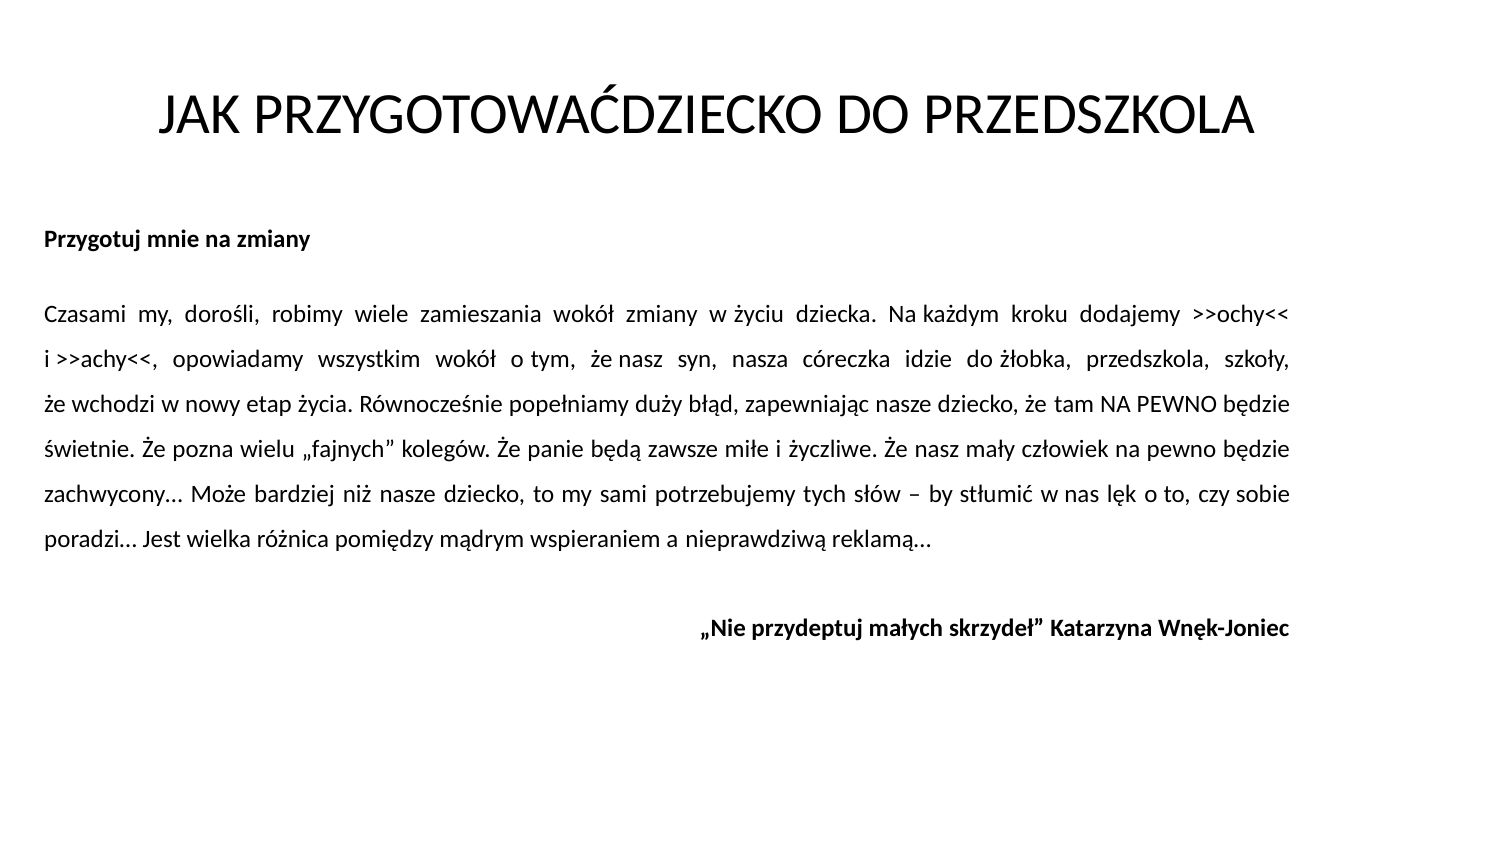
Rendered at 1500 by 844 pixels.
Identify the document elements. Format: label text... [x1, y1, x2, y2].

text_box JAK PRZYGOTOWAĆDZIECKO DO PRZEDSZKOLA [88, 67, 1326, 153]
text_box Przygotuj mnie na zmiany Czasami my, dorośli, robimy wiele zamieszania wokół zmiany w życiu dziecka. Na każdym kroku dodajemy >>ochy<< i >>achy<<, opowiadamy wszystkim wokół o tym, że nasz syn, nasza córeczka idzie do żłobka, przedszkola, szkoły, że wchodzi w nowy etap życia. Równocześnie popełniamy duży błąd, zapewniając nasze dziecko, że tam NA PEWNO będzie świetnie. Że pozna wielu „fajnych” kolegów. Że panie będą zawsze miłe i życzliwe. Że nasz mały człowiek na pewno będzie zachwycony… Może bardziej niż nasze dziecko, to my sami potrzebujemy tych słów – by stłumić w nas lęk o to, czy sobie poradzi… Jest wielka różnica pomiędzy mądrym wspieraniem a nieprawdziwą reklamą… „Nie przydeptuj małych skrzydeł” Katarzyna Wnęk-Joniec [29, 185, 1306, 695]
